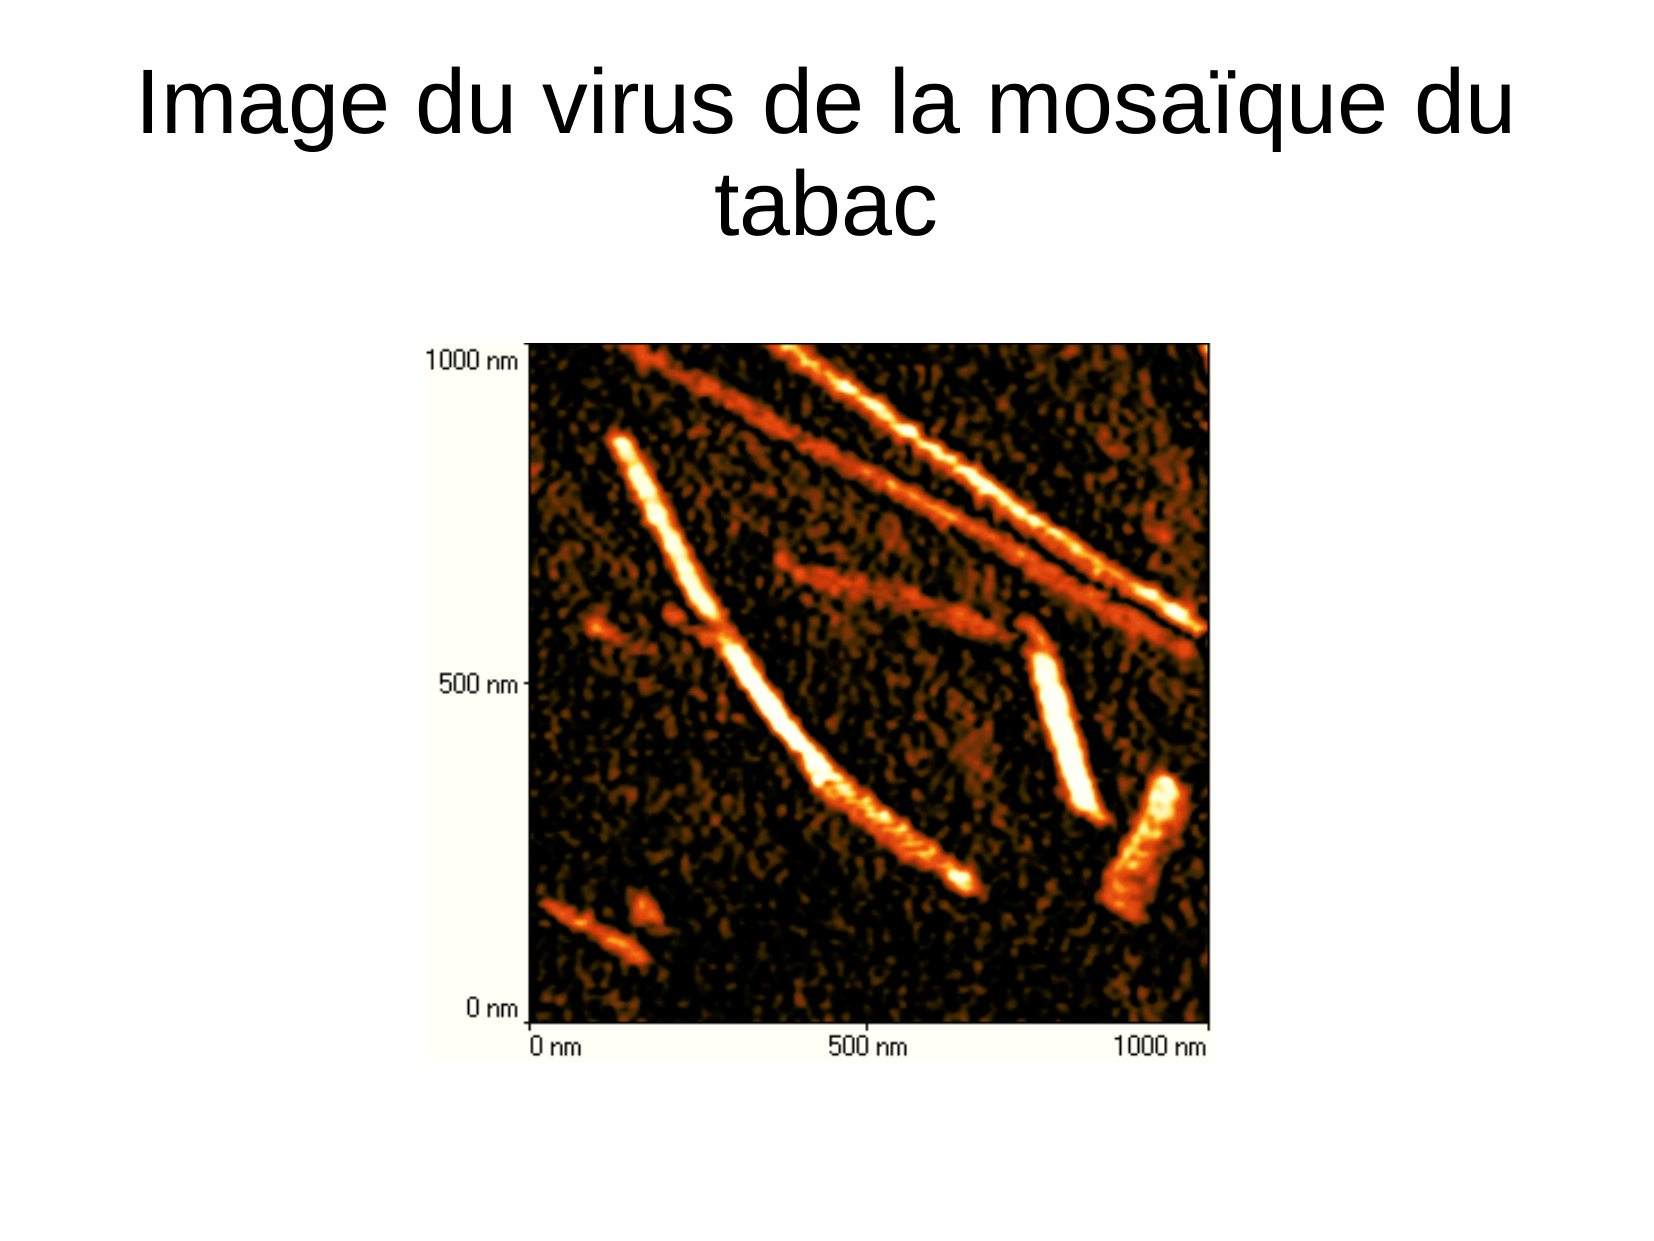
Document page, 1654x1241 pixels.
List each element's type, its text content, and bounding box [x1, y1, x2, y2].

picture [425, 343, 1215, 1063]
title Image du virus de la mosaïque du tabac [82, 49, 1571, 257]
